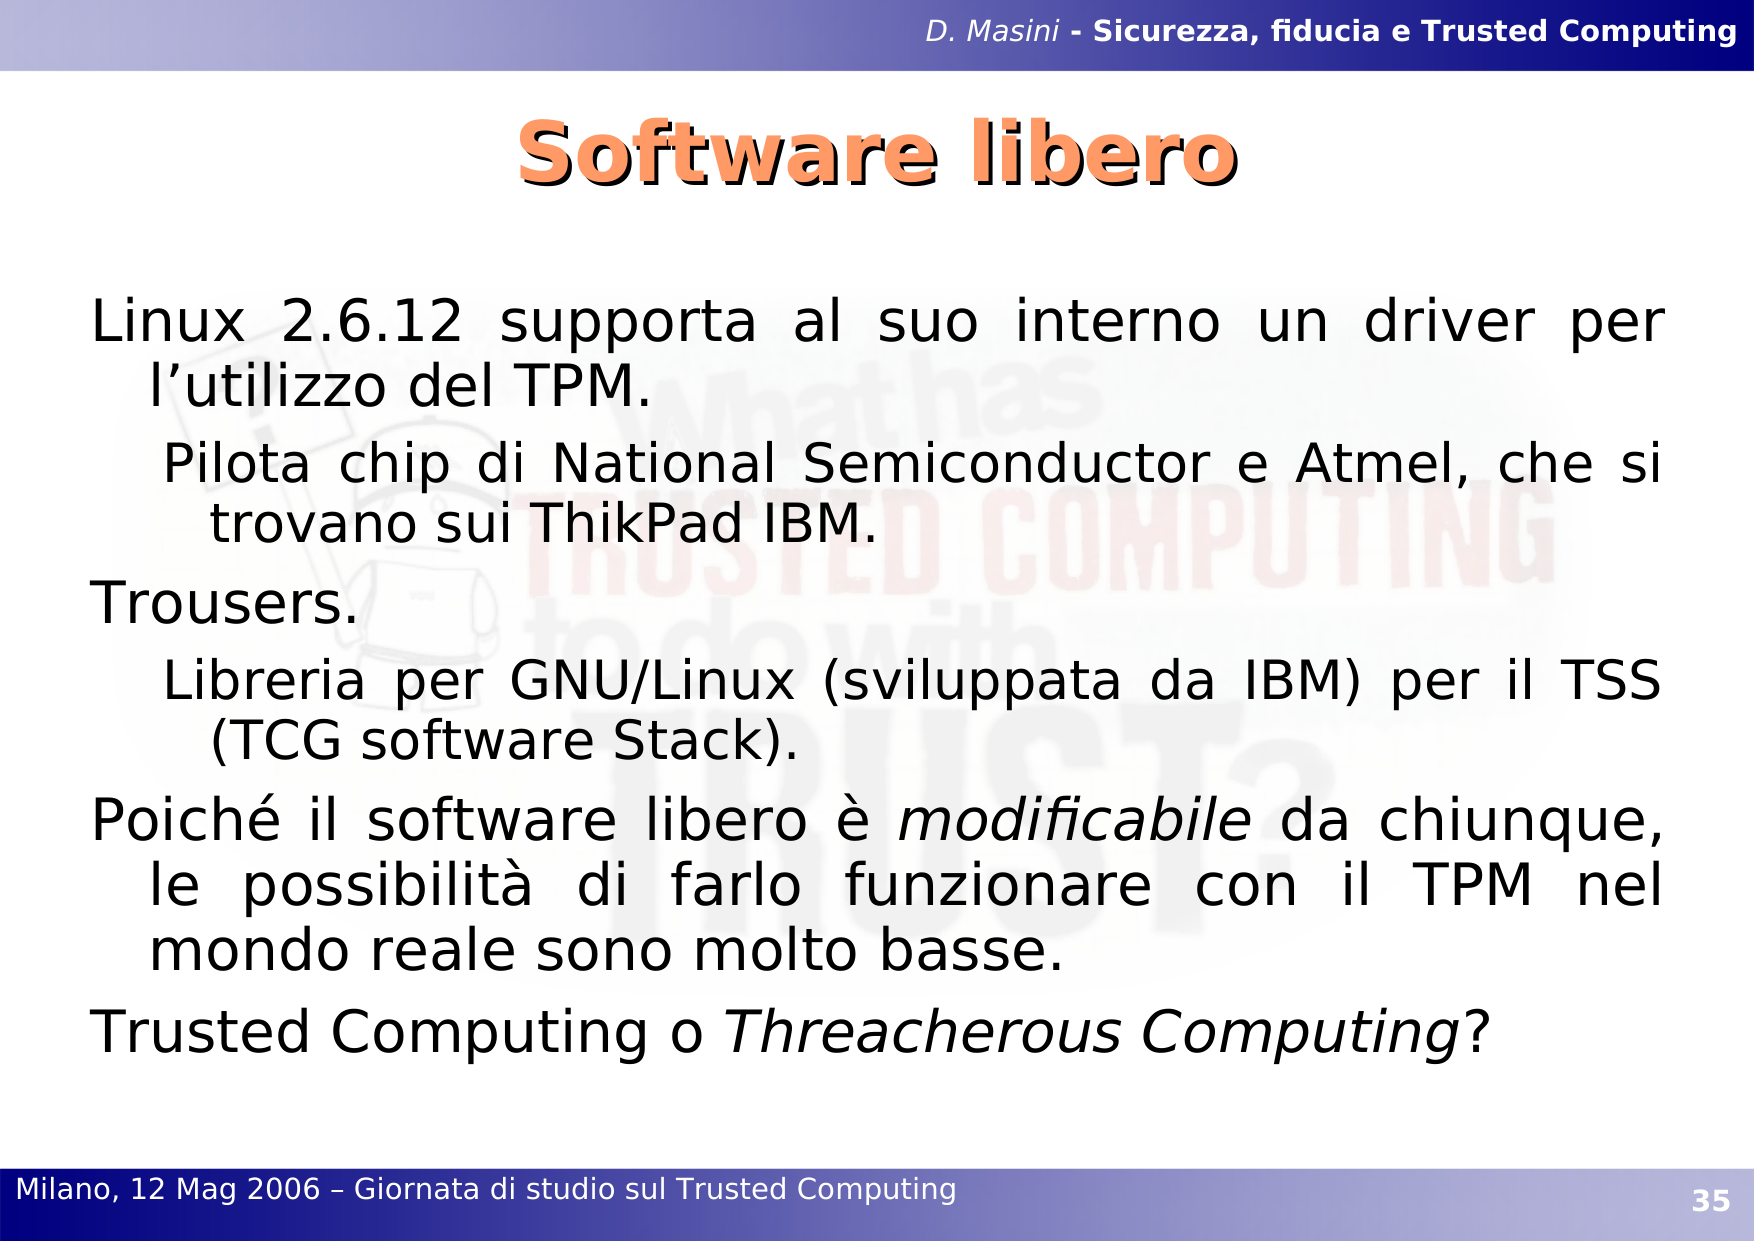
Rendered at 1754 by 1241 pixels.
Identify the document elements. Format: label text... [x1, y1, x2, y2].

title Software libero [87, 49, 1666, 257]
text_box Milano, 12 Mag 2006 – Giornata di studio sul Trusted Computing [0, 1175, 1314, 1234]
text_box D. Masini - Sicurezza, fiducia e Trusted Computing [602, 7, 1754, 63]
text_box <numero> [1641, 1185, 1732, 1223]
picture [0, 0, 1754, 1241]
list Linux 2.6.12 supporta al suo interno un driver per l’utilizzo del TPM. Pilota chip di National Semiconductor e Atmel, che si trovano sui ThikPad IBM. Trousers. Libreria per GNU/Linux (sviluppata da IBM) per il TSS (TCG software Stack). Poiché il software libero è modificabile da chiunque, le possibilità di farlo funzionare con il TPM nel mondo reale sono molto basse. Trusted Computing o Threacherous Computing? [87, 289, 1666, 1108]
